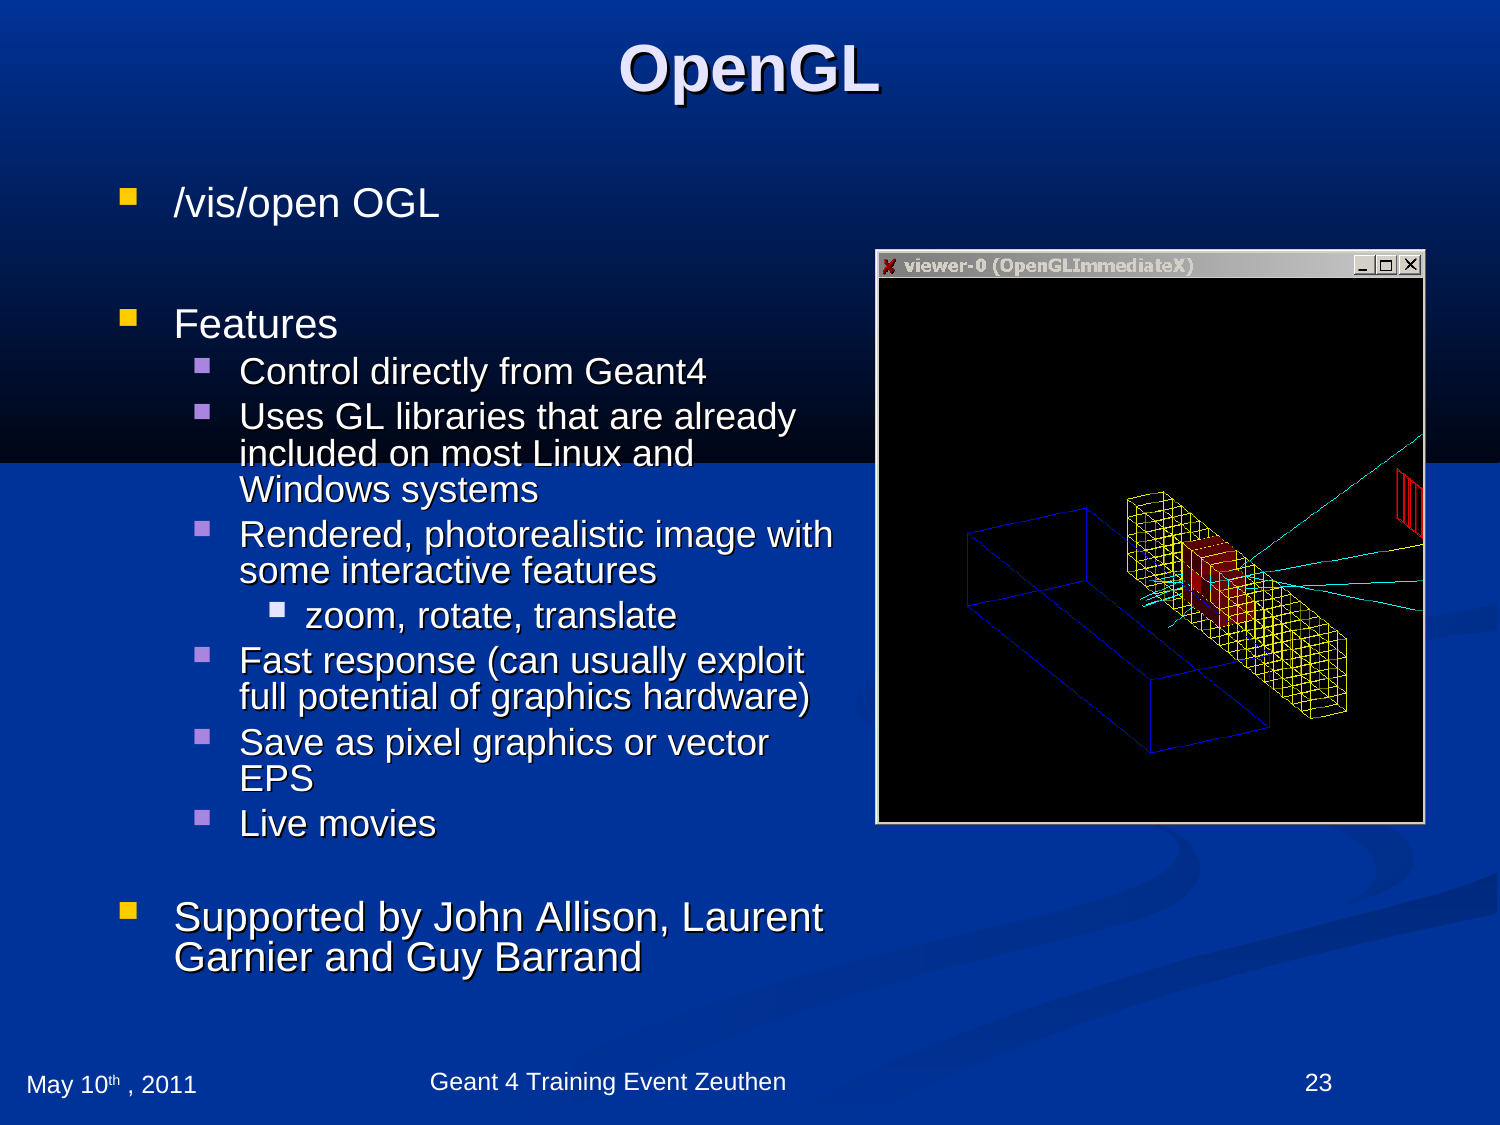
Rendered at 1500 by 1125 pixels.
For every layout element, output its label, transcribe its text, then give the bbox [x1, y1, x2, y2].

text_box /vis/open OGL Features Control directly from Geant4 Uses GL libraries that are already included on most Linux and Windows systems Rendered, photorealistic image with some interactive features zoom, rotate, translate Fast response (can usually exploit full potential of graphics hardware) Save as pixel graphics or vector EPS Live movies Supported by John Allison, Laurent Garnier and Guy Barrand [102, 168, 850, 987]
picture [875, 249, 1426, 826]
title OpenGL [75, 12, 1426, 118]
